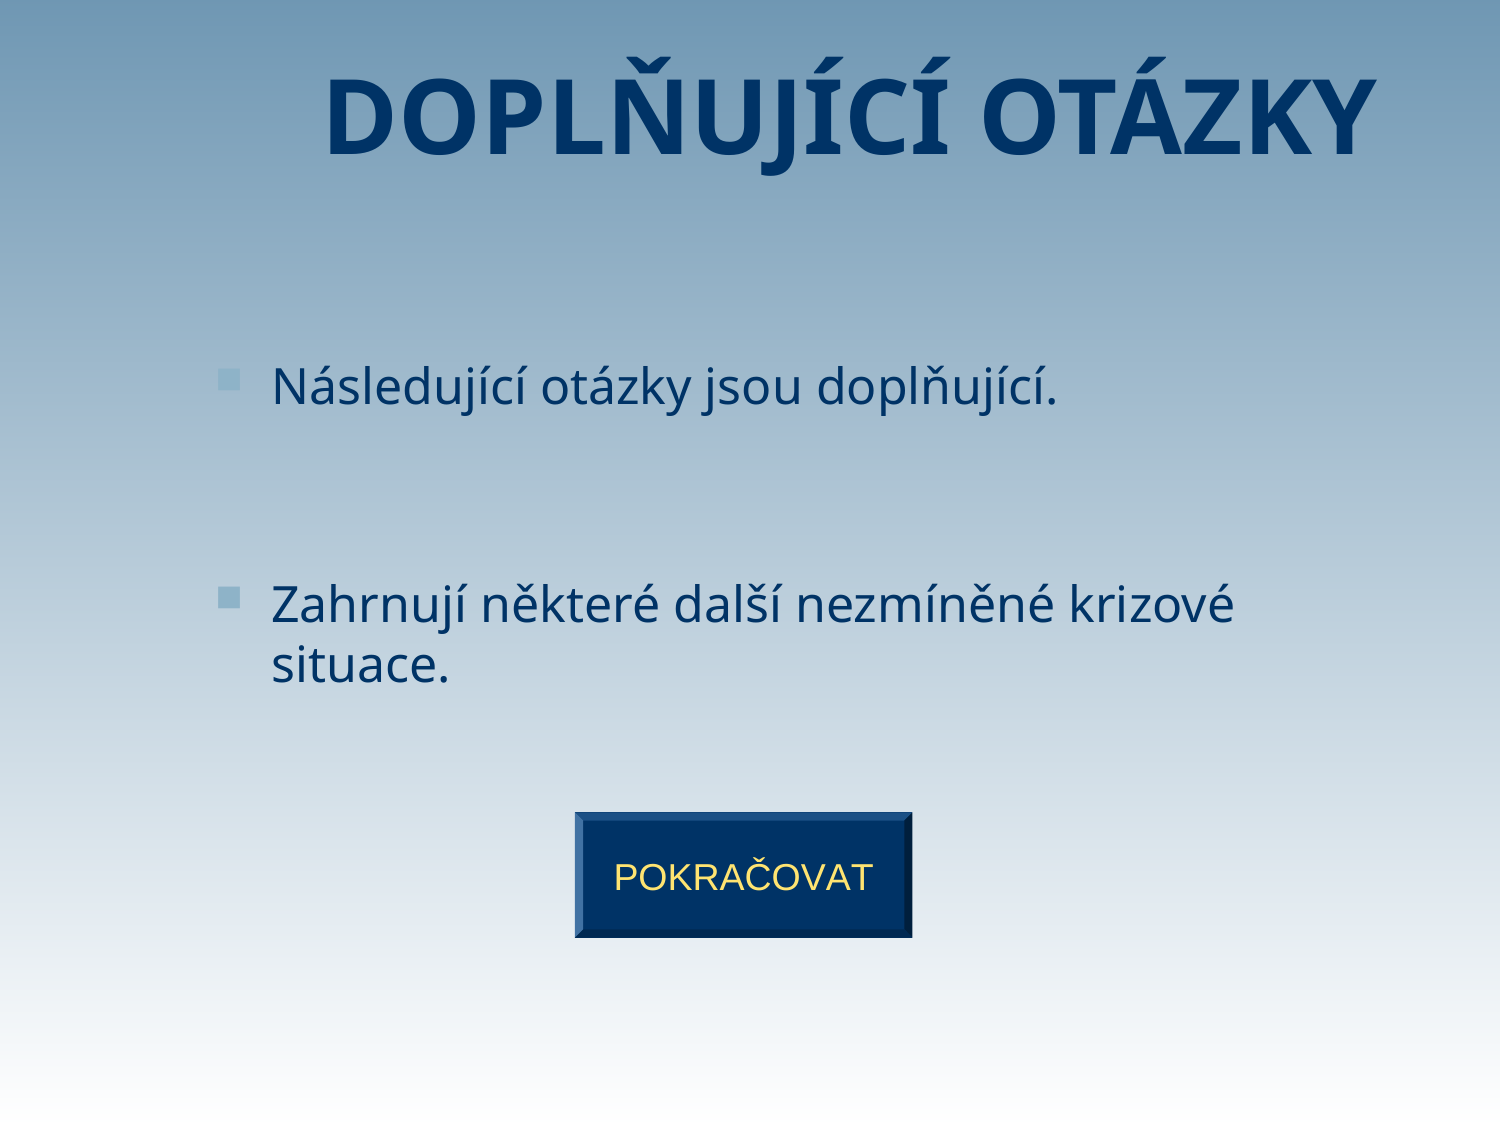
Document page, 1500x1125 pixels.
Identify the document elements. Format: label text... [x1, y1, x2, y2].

text_box POKRAČOVAT [584, 821, 904, 929]
list Následující otázky jsou doplňující. Zahrnují některé další nezmíněné krizové situace. [199, 274, 1413, 1051]
title DOPLŇUJÍCÍ OTÁZKY [199, 24, 1500, 201]
